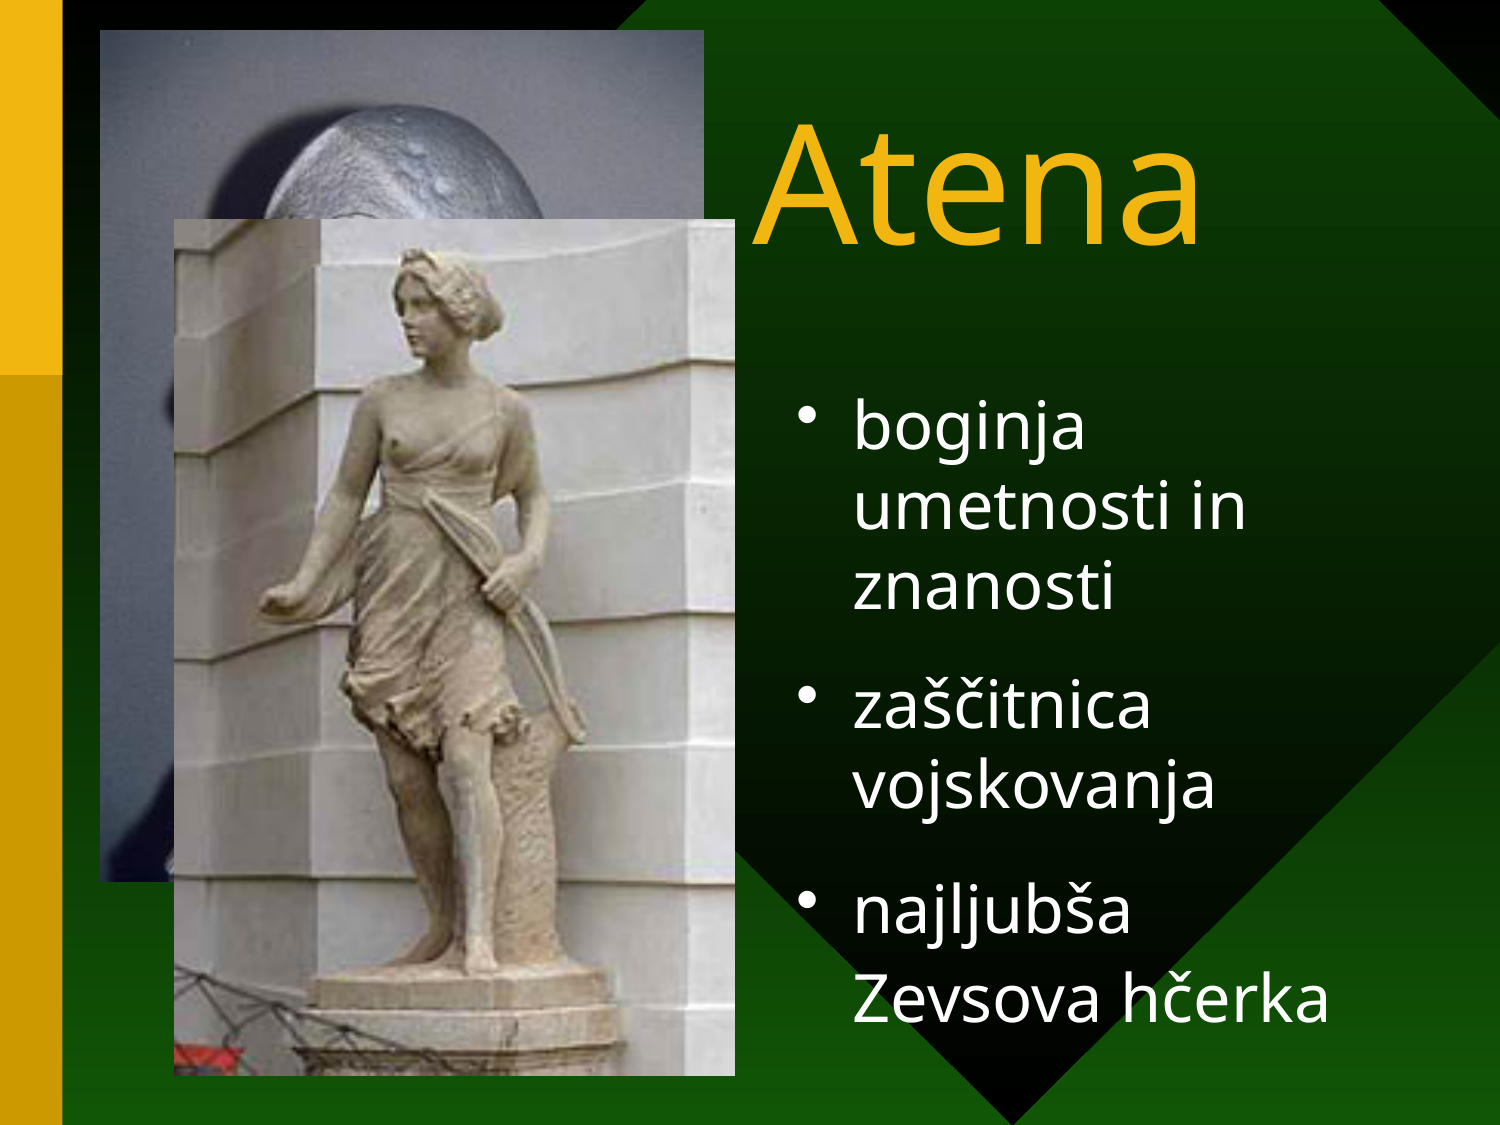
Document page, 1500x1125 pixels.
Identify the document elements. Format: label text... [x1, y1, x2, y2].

picture [100, 30, 735, 1076]
title Atena [704, 99, 1388, 288]
list boginja umetnosti in znanosti zaščitnica vojskovanja najljubša Zevsova hčerka [781, 375, 1388, 975]
